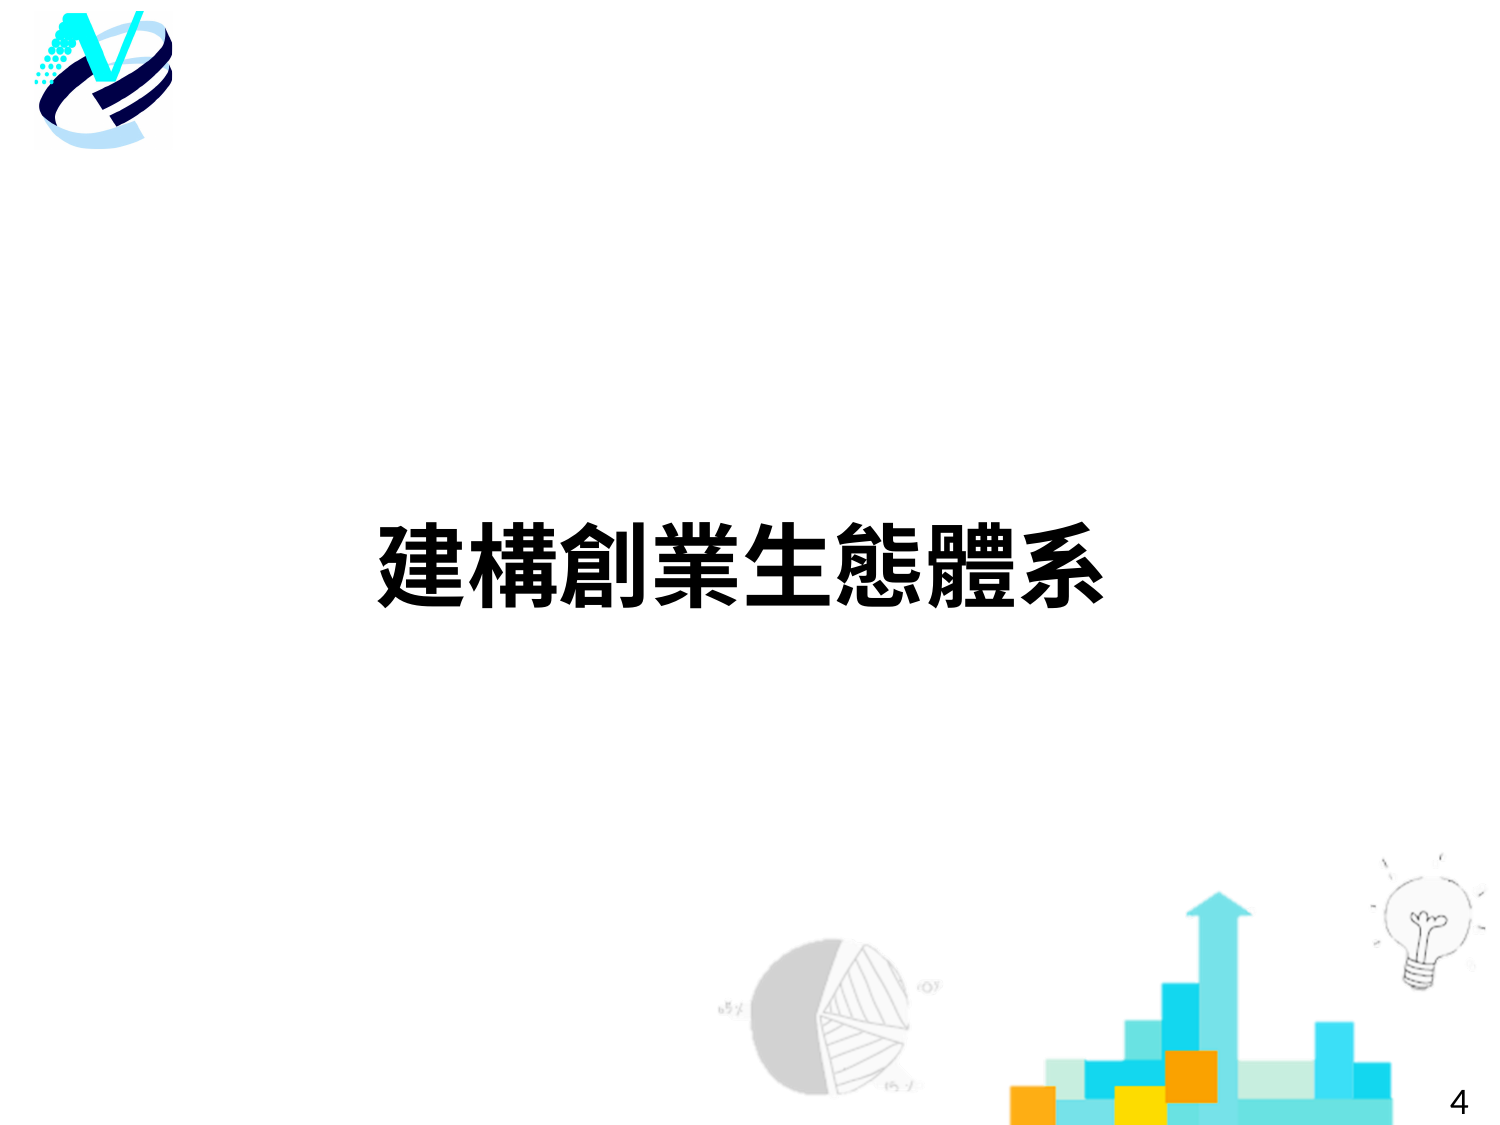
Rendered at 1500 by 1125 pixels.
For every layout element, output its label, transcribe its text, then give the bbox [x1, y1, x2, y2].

text_box [1435, 1069, 1500, 1125]
title 建構創業生態體系 [57, 414, 1428, 714]
